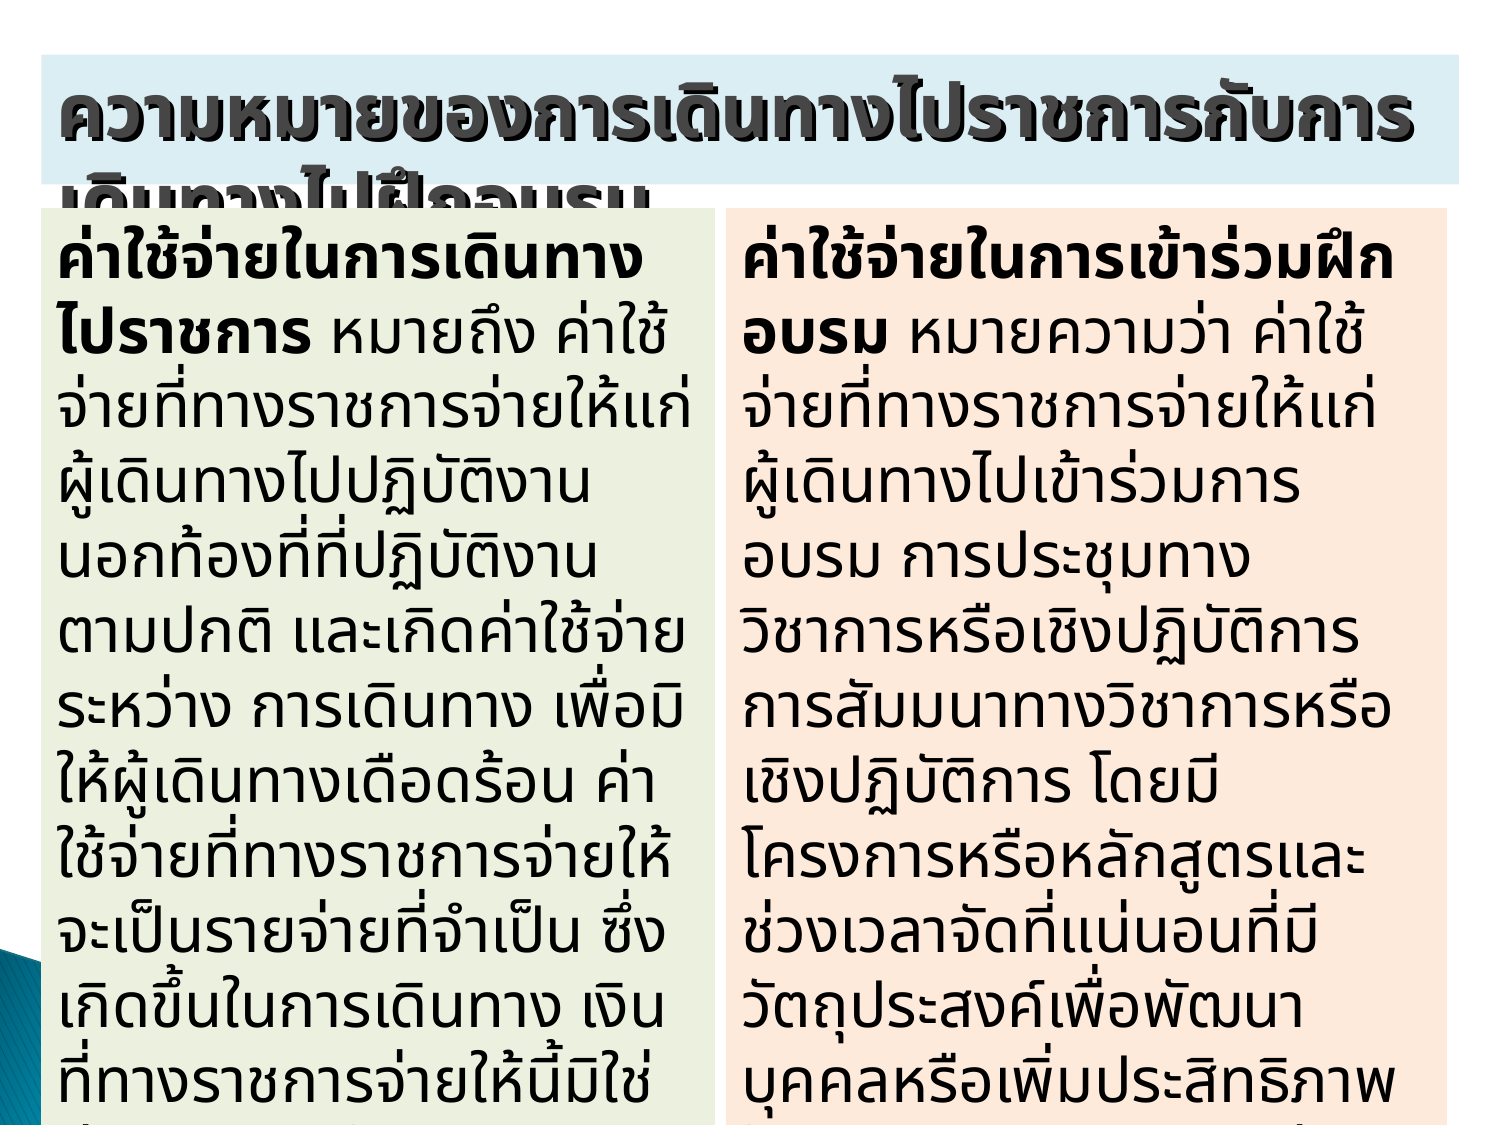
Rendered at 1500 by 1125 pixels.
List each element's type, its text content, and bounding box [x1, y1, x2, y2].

text_box ค่าใช้จ่ายในการเดินทางไปราชการ หมายถึง ค่าใช้จ่ายที่ทางราชการจ่ายให้แก่ ผู้เดินทางไปปฏิบัติงานนอกท้องที่ที่ปฏิบัติงานตามปกติ และเกิดค่าใช้จ่ายระหว่าง การเดินทาง เพื่อมิให้ผู้เดินทางเดือดร้อน ค่าใช้จ่ายที่ทางราชการจ่ายให้จะเป็นรายจ่ายที่จำเป็น ซึ่งเกิดขึ้นในการเดินทาง เงินที่ทางราชการจ่ายให้นี้มิใช่ค่าตอบแทนในการทางาน แต่เป็นค่าใช้จ่ายเพื่อให้เดินทางไปปฏิบัติราชการ [41, 208, 715, 1125]
title ความหมายของการเดินทางไปราชการกับการเดินทางไปฝึกอบรม [41, 54, 1459, 185]
text_box ค่าใช้จ่ายในการเข้าร่วมฝึกอบรม หมายความว่า ค่าใช้จ่ายที่ทางราชการจ่ายให้แก่ ผู้เดินทางไปเข้าร่วมการอบรม การประชุมทางวิชาการหรือเชิงปฏิบัติการ การสัมมนาทางวิชาการหรือเชิงปฏิบัติการ โดยมีโครงการหรือหลักสูตรและช่วงเวลาจัดที่แน่นอนที่มีวัตถุประสงค์เพื่อพัฒนาบุคคลหรือเพิ่มประสิทธิภาพในการปฏิบัติงาน โดยไม่มีการรับปริญญาหรือประกาศนียบัตรวิชาชีพ [726, 208, 1447, 1125]
